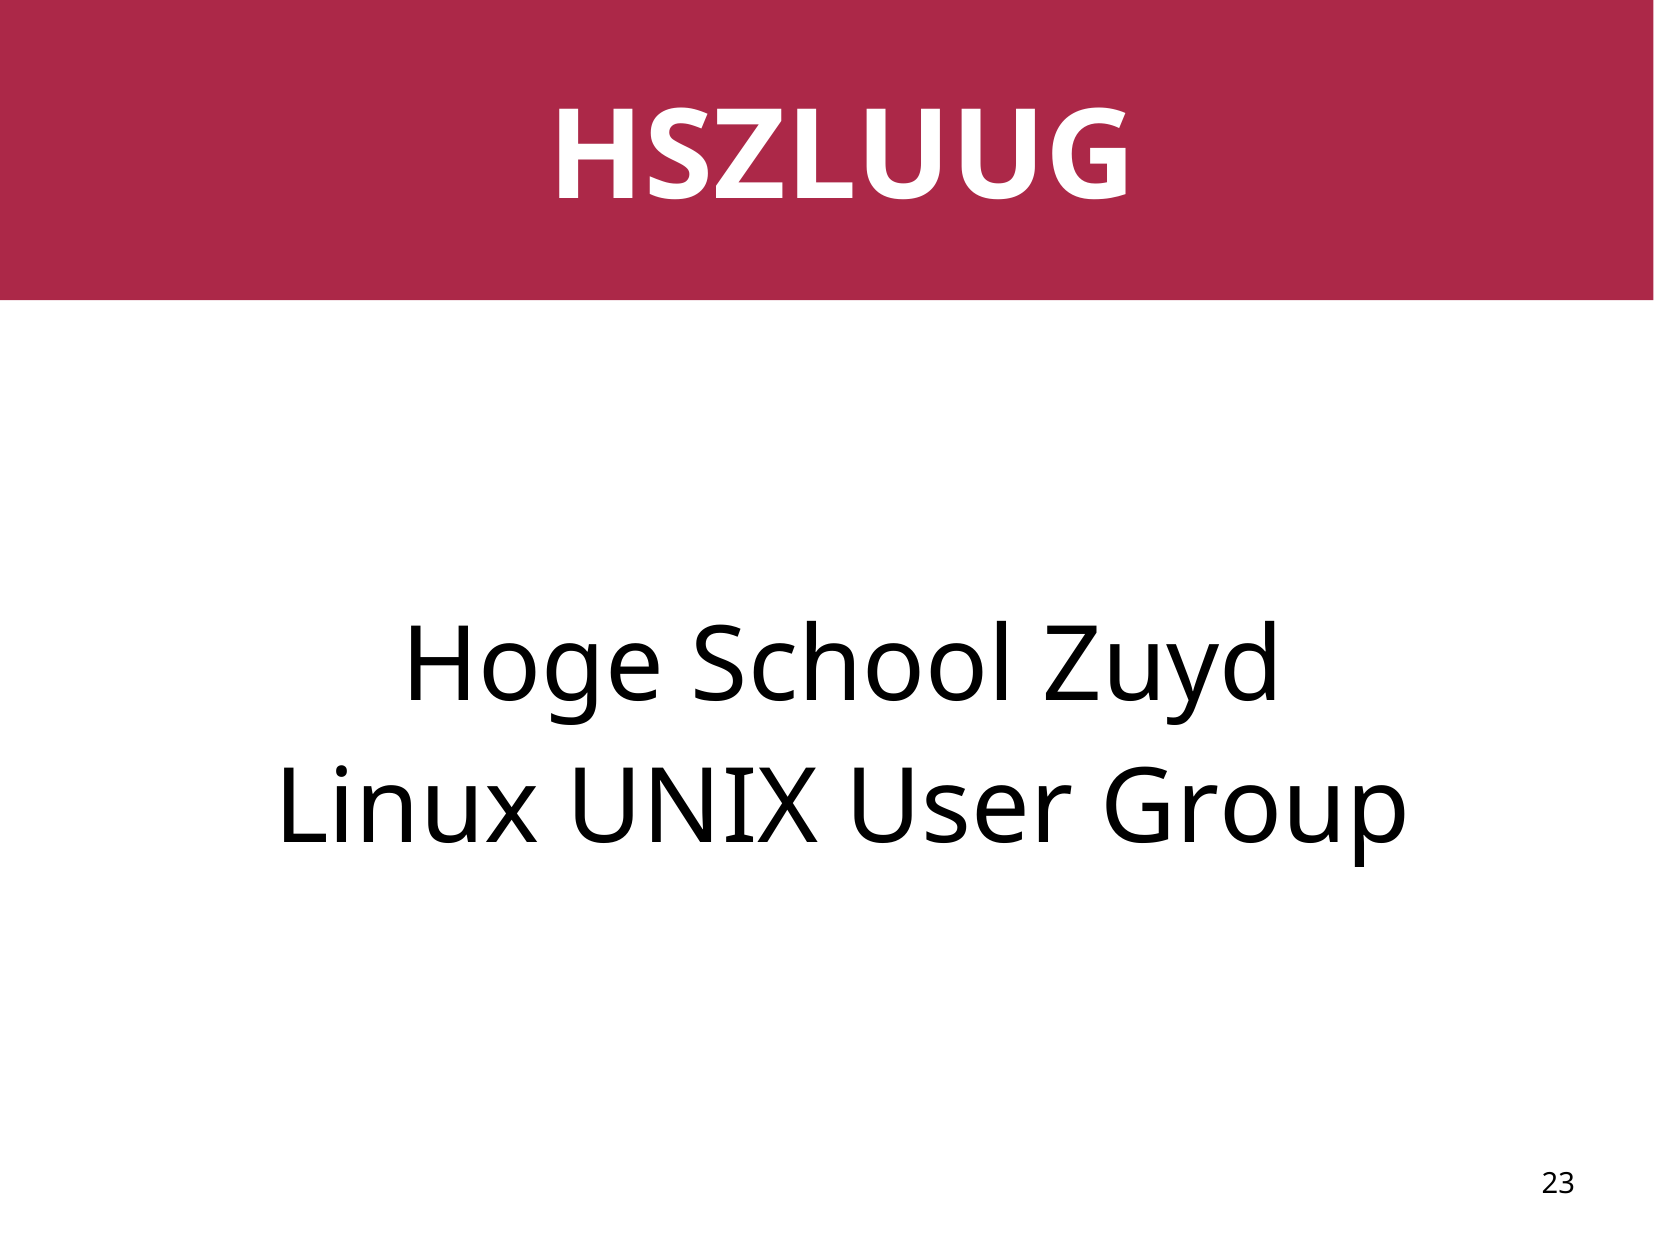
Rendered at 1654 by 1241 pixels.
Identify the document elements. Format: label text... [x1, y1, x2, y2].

subtitle Hoge School Zuyd Linux UNIX User Group [75, 337, 1576, 1126]
title HSZLUUG [75, 0, 1576, 301]
